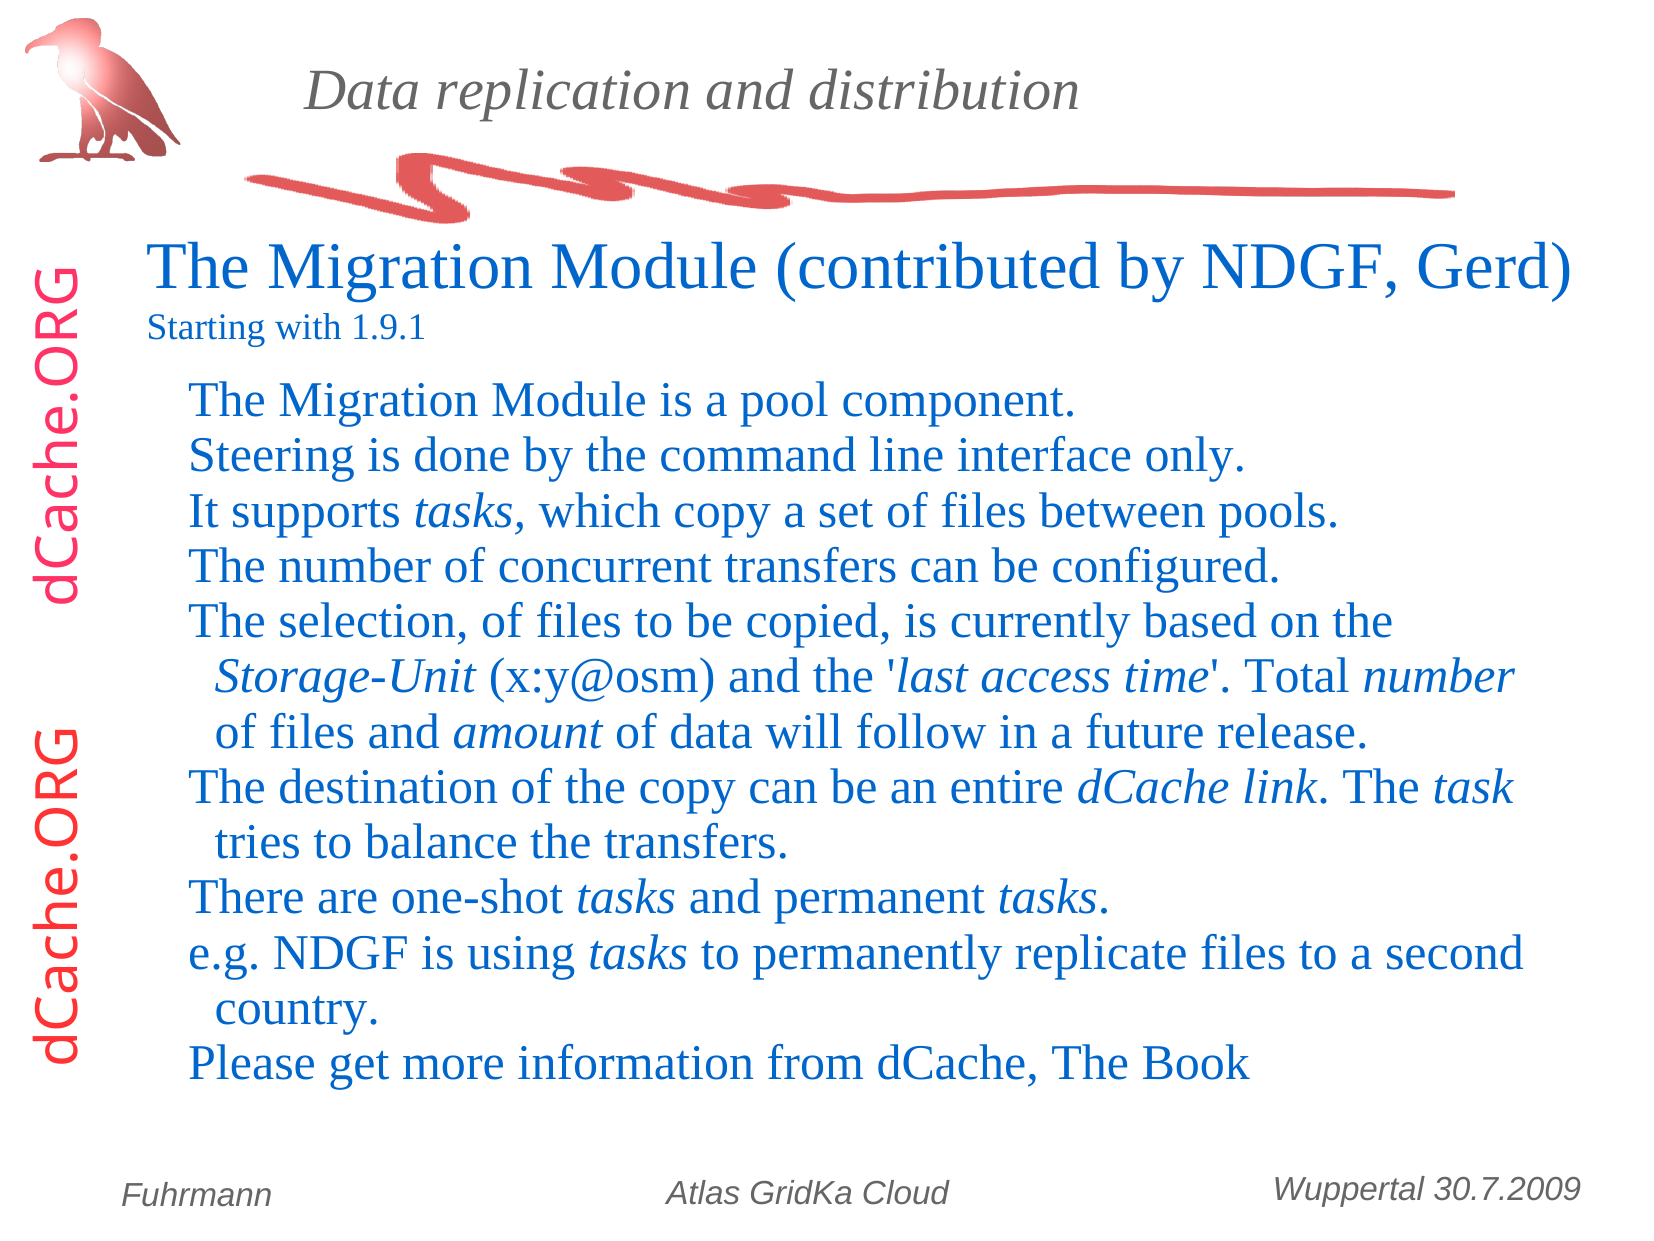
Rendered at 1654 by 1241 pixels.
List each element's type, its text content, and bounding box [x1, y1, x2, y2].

text_box Starting with 1.9.1 [131, 298, 442, 357]
text_box Data replication and distribution [289, 49, 1094, 132]
text_box The Migration Module (contributed by NDGF, Gerd) [131, 221, 1585, 314]
text_box The Migration Module is a pool component. Steering is done by the command line interface only. It supports tasks, which copy a set of files between pools. The number of concurrent transfers can be configured. The selection, of files to be copied, is currently based on the Storage-Unit (x:y@osm) and the 'last access time'. Total number of files and amount of data will follow in a future release. The destination of the copy can be an entire dCache link. The task tries to balance the transfers. There are one-shot tasks and permanent tasks. e.g. NDGF is using tasks to permanently replicate files to a second country. Please get more information from dCache, The Book [173, 364, 1544, 1128]
